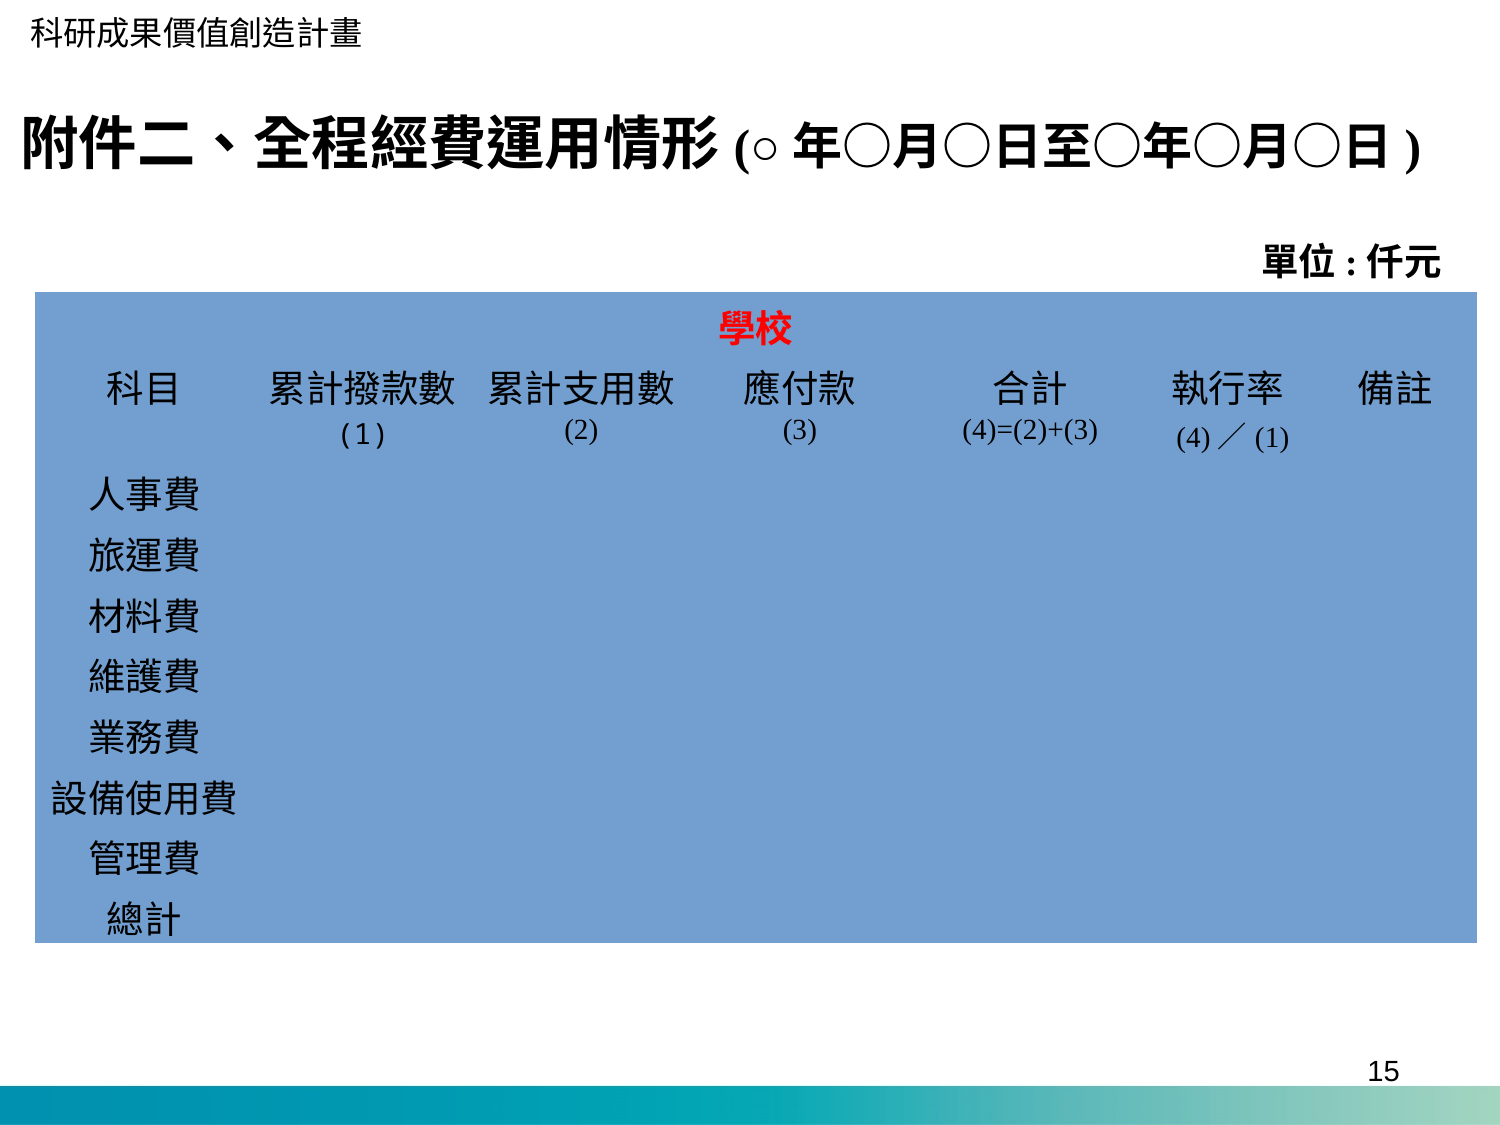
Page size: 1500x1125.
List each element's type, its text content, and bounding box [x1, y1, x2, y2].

table_cell [909, 458, 1152, 519]
table_cell 執行率(4)／(1) [1152, 352, 1314, 458]
table_cell [472, 579, 691, 640]
table_cell 設備使用費 [35, 761, 254, 822]
table_cell [472, 640, 691, 701]
table_cell 管理費 [35, 822, 254, 883]
table_cell [254, 579, 472, 640]
table_cell [909, 701, 1152, 761]
table_cell 科目 [35, 352, 254, 458]
table_cell [1152, 458, 1314, 519]
table_cell [1152, 761, 1314, 822]
table_cell [254, 883, 472, 943]
table_cell [1314, 701, 1477, 761]
text_box 14 [1352, 1044, 1500, 1123]
table_cell 材料費 [35, 579, 254, 640]
table_cell [1152, 640, 1314, 701]
table_cell 業務費 [35, 701, 254, 761]
table_cell [1314, 761, 1477, 822]
table_cell [1152, 822, 1314, 883]
table_cell 旅運費 [35, 519, 254, 579]
table_cell [1314, 458, 1477, 519]
table_cell [691, 701, 909, 761]
table_cell [1314, 519, 1477, 579]
table_cell [254, 519, 472, 579]
table_cell [254, 761, 472, 822]
table_cell [254, 822, 472, 883]
table_cell [472, 761, 691, 822]
text_box 單位:仟元 [1246, 230, 1471, 291]
table_cell 維護費 [35, 640, 254, 701]
table_cell 合計 (4)=(2)+(3) [909, 352, 1152, 458]
table_cell [691, 761, 909, 822]
table_cell 應付款 (3) [691, 352, 909, 458]
table_cell [909, 822, 1152, 883]
table_cell [691, 822, 909, 883]
table_cell 累計撥款數(1) [254, 352, 472, 458]
table_cell [1314, 822, 1477, 883]
table_cell [1152, 519, 1314, 579]
text_box 附件二、全程經費運用情形(○年○月○日至○年○月○日) [6, 99, 1437, 184]
table_cell [1152, 701, 1314, 761]
table_cell [691, 458, 909, 519]
table_cell [254, 458, 472, 519]
table_cell [472, 883, 691, 943]
table_cell [909, 761, 1152, 822]
table_cell [1314, 883, 1477, 943]
table_cell [254, 640, 472, 701]
table_cell [909, 519, 1152, 579]
table_cell [909, 579, 1152, 640]
table_cell [1152, 579, 1314, 640]
table_cell 人事費 [35, 458, 254, 519]
table_cell [254, 701, 472, 761]
table_cell [691, 640, 909, 701]
table_cell [691, 579, 909, 640]
table_cell [1152, 883, 1314, 943]
table_cell [909, 640, 1152, 701]
table_cell 累計支用數(2) [472, 352, 691, 458]
table_cell [691, 883, 909, 943]
table_cell [472, 701, 691, 761]
table_cell [472, 519, 691, 579]
table_header 學校 [35, 292, 1477, 352]
table_cell [1314, 640, 1477, 701]
table_cell 總計 [35, 883, 254, 943]
table_cell [1314, 579, 1477, 640]
table_cell [909, 883, 1152, 943]
table_cell [472, 458, 691, 519]
table_cell [472, 822, 691, 883]
table_cell 備註 [1314, 352, 1477, 458]
table_cell [691, 519, 909, 579]
